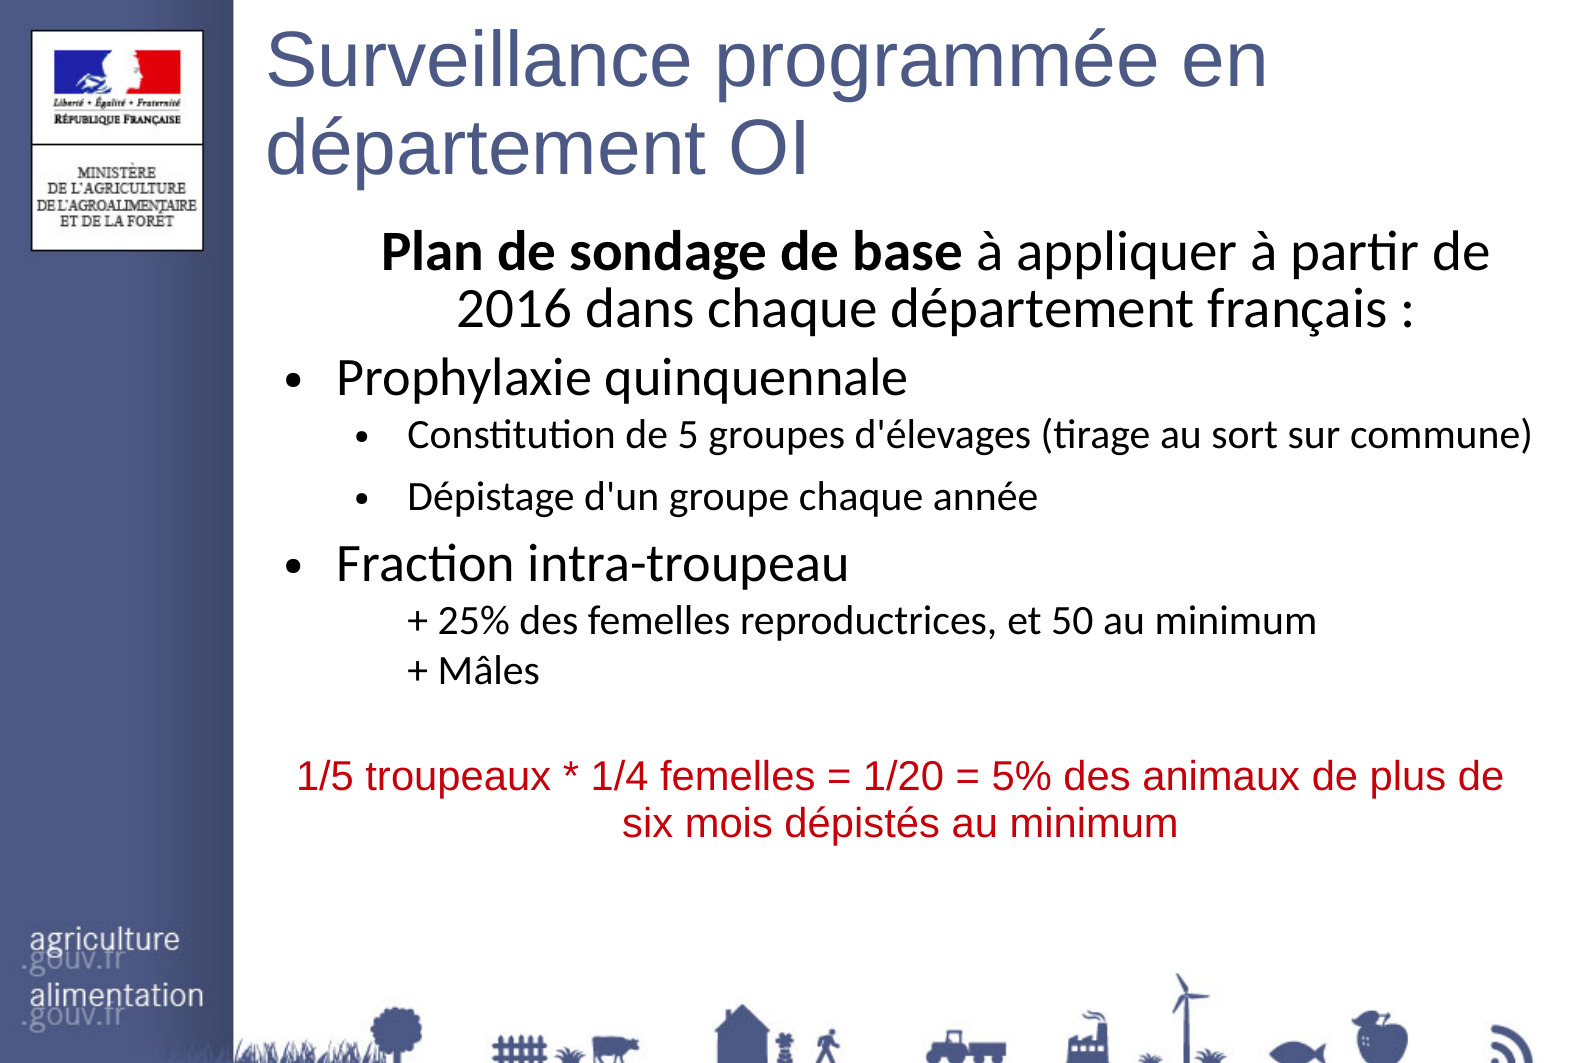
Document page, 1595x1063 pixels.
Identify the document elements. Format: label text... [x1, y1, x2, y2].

picture [0, 0, 1595, 1063]
list Plan de sondage de base à appliquer à partir de 2016 dans chaque département français : Prophylaxie quinquennale Constitution de 5 groupes d'élevages (tirage au sort sur commune) Dépistage d'un groupe chaque année Fraction intra-troupeau + 25% des femelles reproductrices, et 50 au minimum + Mâles 1/5 troupeaux * 1/4 femelles = 1/20 = 5% des animaux de plus de six mois dépistés au minimum [265, 227, 1536, 1063]
title Surveillance programmée en département OI [265, 0, 1536, 207]
